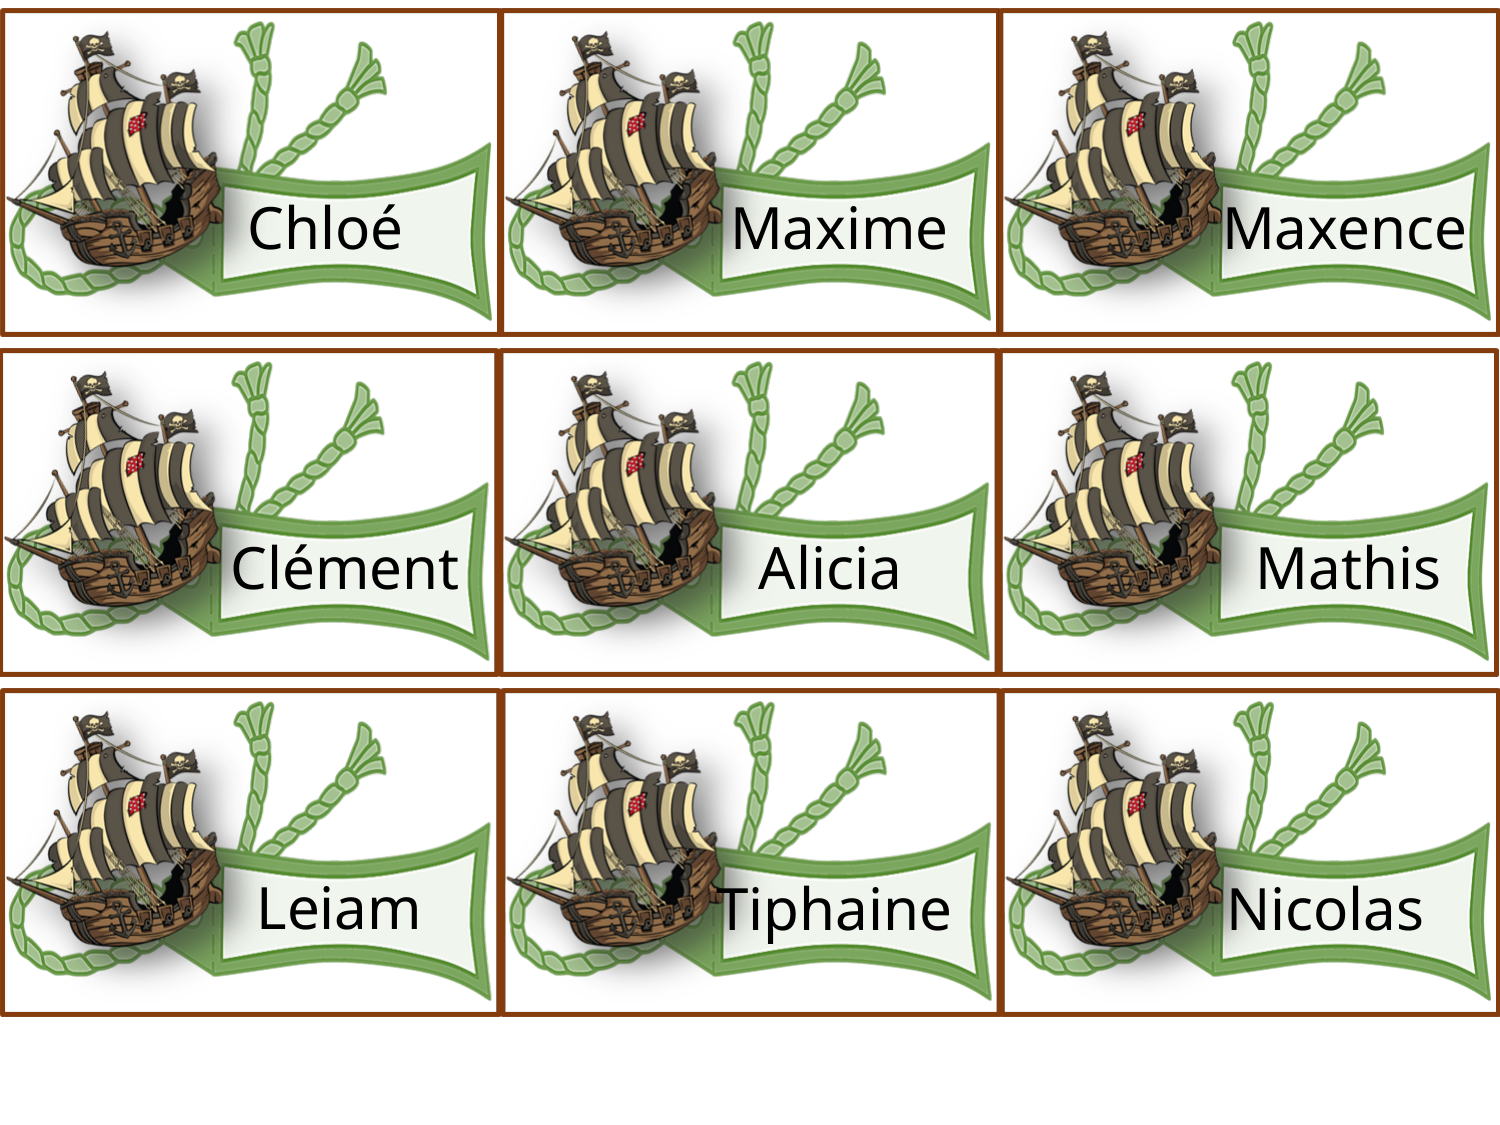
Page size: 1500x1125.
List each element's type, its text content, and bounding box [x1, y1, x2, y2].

text_box Leiam [242, 863, 437, 948]
text_box Maxime [715, 184, 964, 269]
text_box Nicolas [1212, 865, 1440, 950]
text_box Chloé [233, 184, 419, 269]
text_box Alicia [744, 524, 917, 609]
picture [0, 0, 1500, 1046]
text_box Mathis [1241, 524, 1456, 609]
text_box Maxence [1207, 184, 1482, 269]
text_box Tiphaine [701, 865, 967, 950]
text_box Clément [216, 524, 475, 609]
